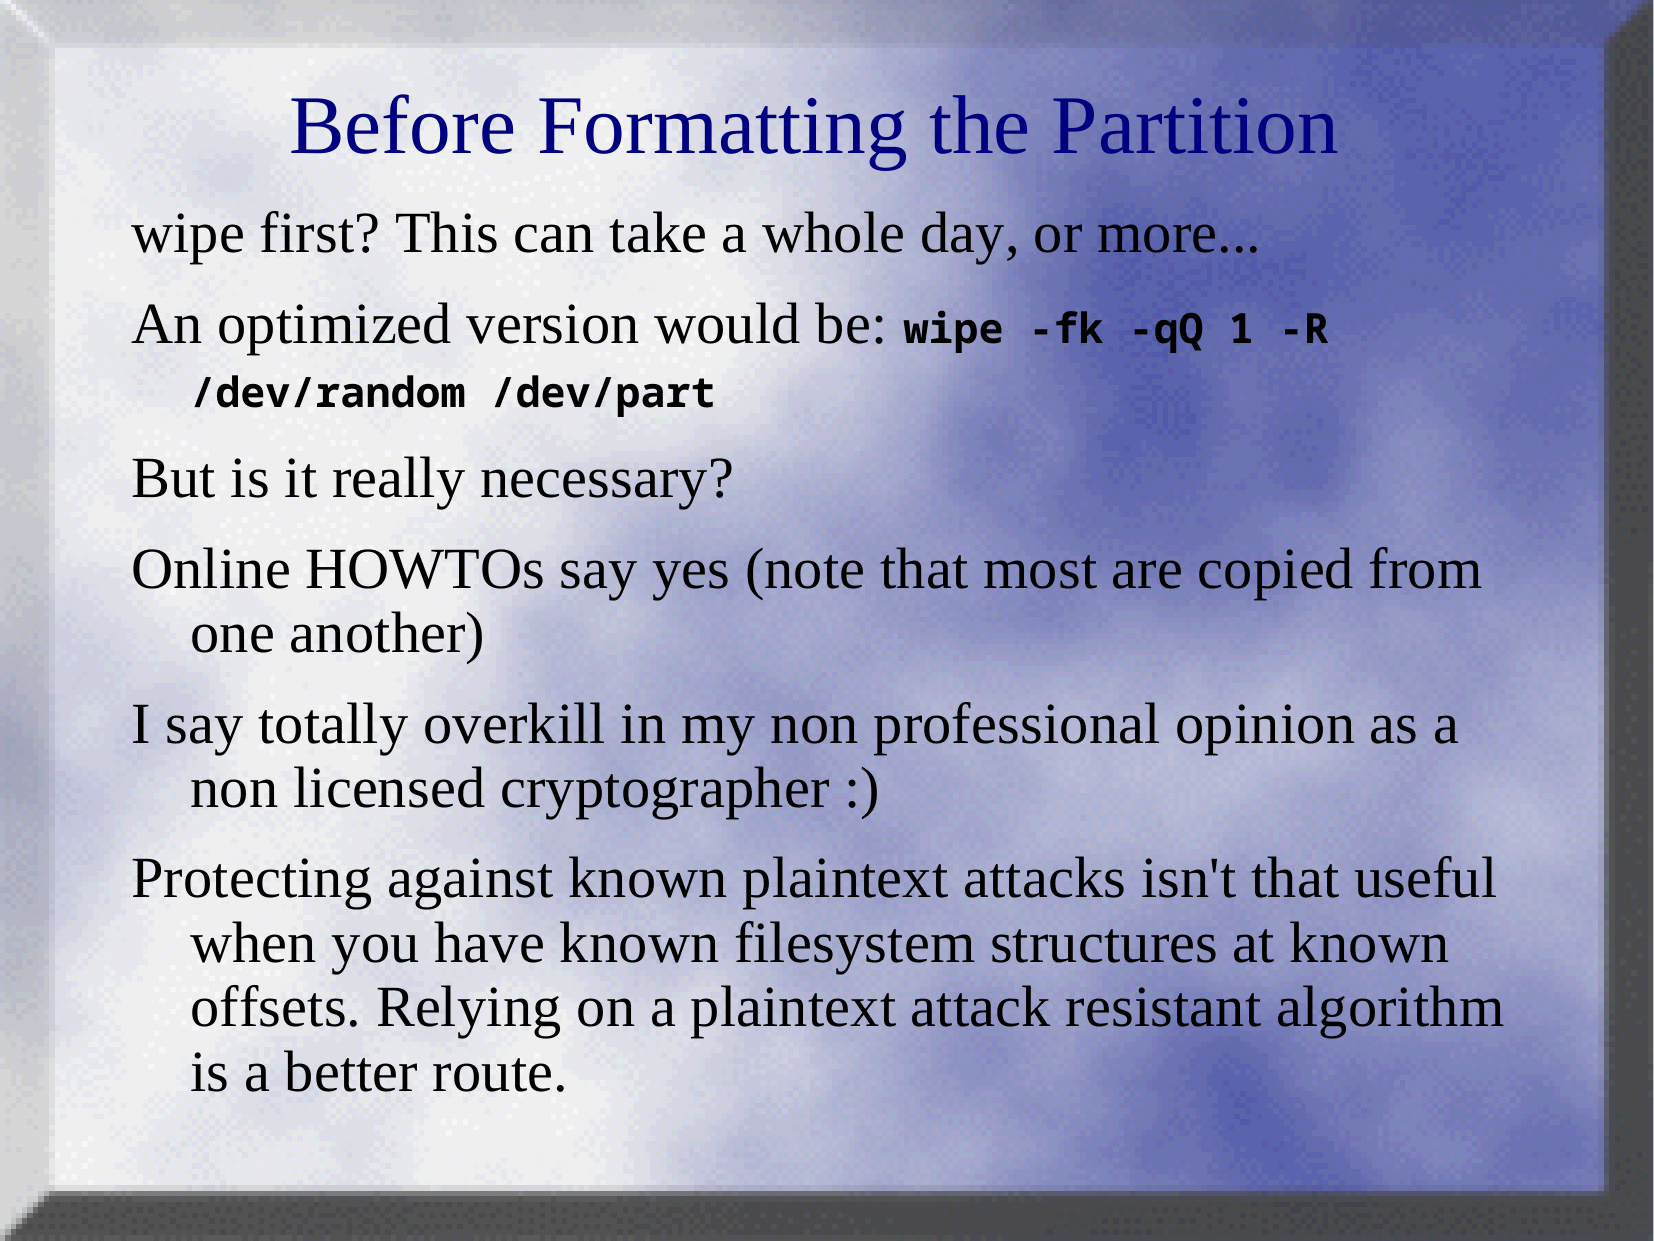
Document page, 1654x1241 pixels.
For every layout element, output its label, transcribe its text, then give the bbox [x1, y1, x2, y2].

list wipe first? This can take a whole day, or more... An optimized version would be: wipe -fk -qQ 1 -R /dev/random /dev/part But is it really necessary? Online HOWTOs say yes (note that most are copied from one another) I say totally overkill in my non professional opinion as a non licensed cryptographer :) Protecting against known plaintext attacks isn't that useful when you have known filesystem structures at known offsets. Relying on a plaintext attack resistant algorithm is a better route. [131, 200, 1544, 1176]
title Before Formatting the Partition [195, 71, 1435, 179]
picture [0, 0, 1654, 1241]
